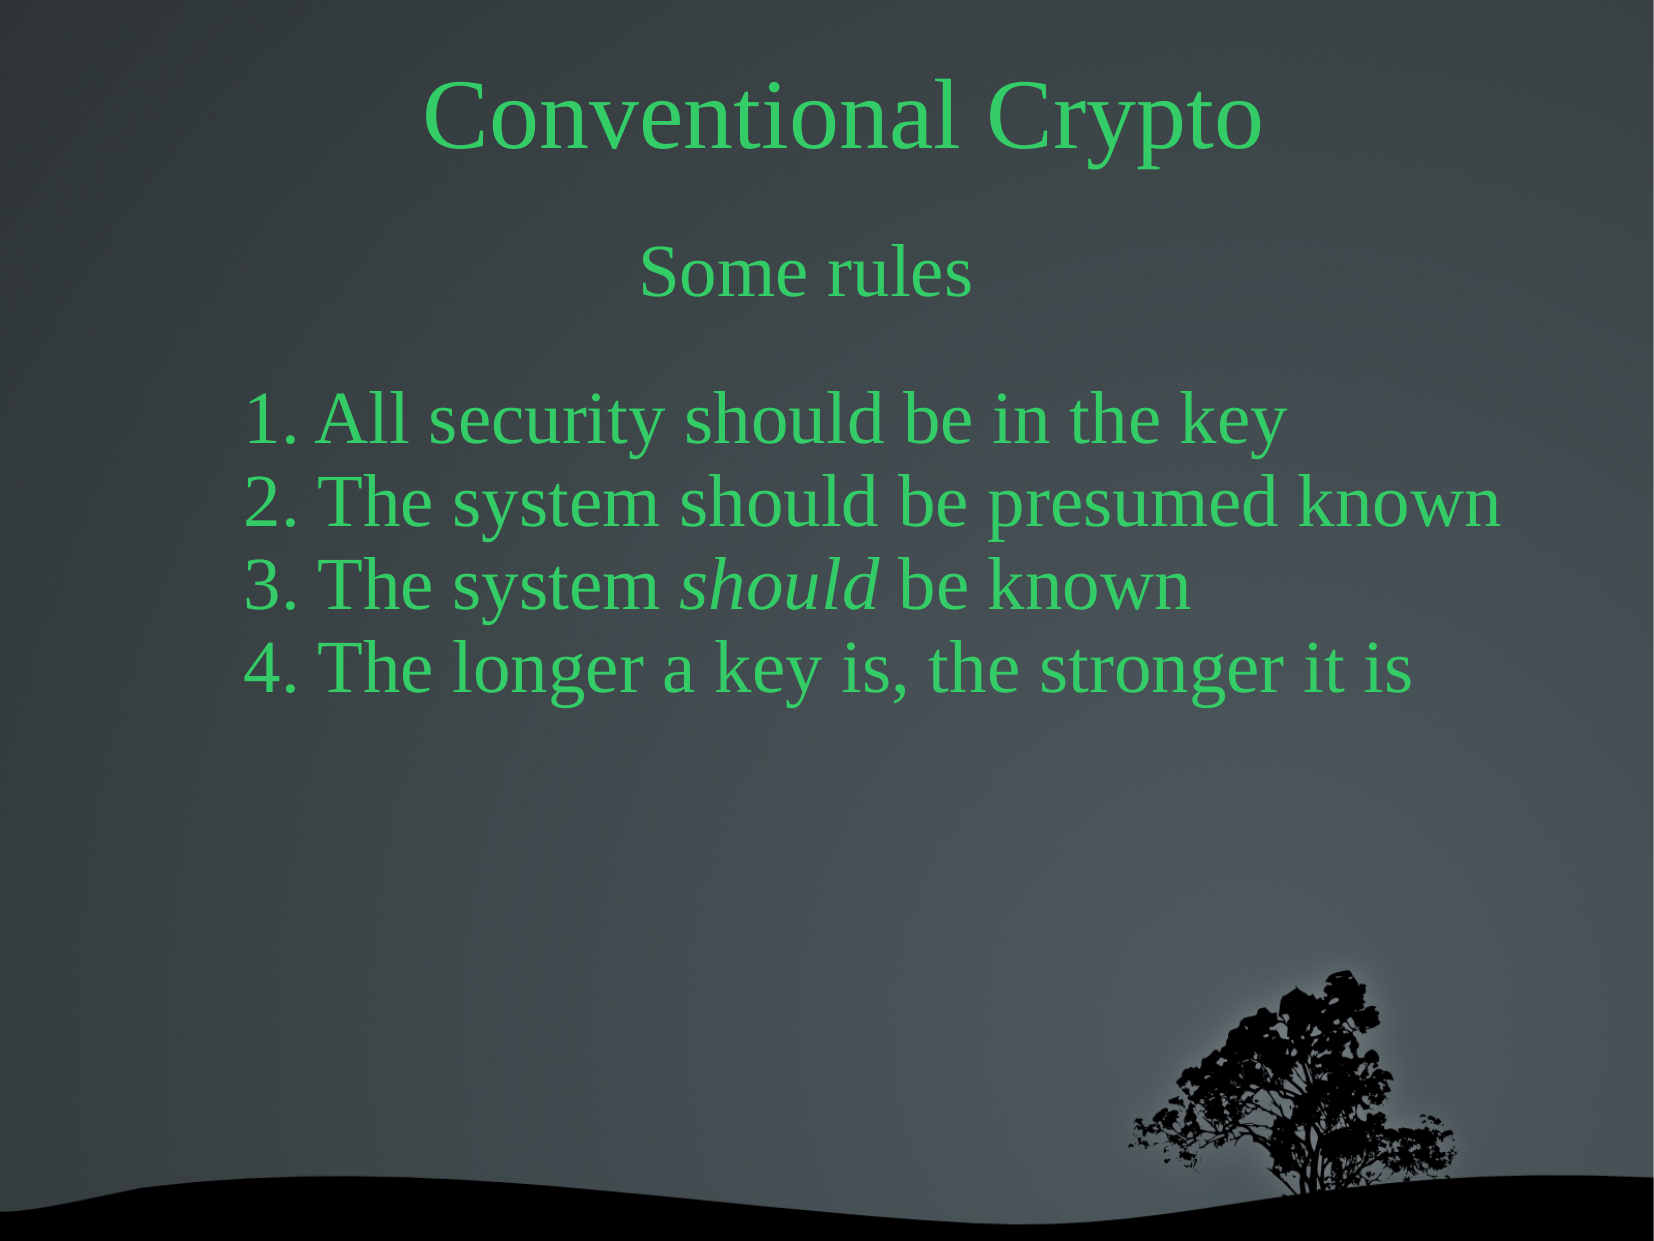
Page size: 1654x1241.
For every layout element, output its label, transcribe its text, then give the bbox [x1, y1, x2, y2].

text_box Some rules [623, 222, 990, 328]
text_box Conventional Crypto [408, 51, 1276, 188]
text_box 1. All security should be in the key 2. The system should be presumed known 3. The system should be known 4. The longer a key is, the stronger it is [229, 369, 1514, 838]
picture [0, 0, 1654, 1241]
